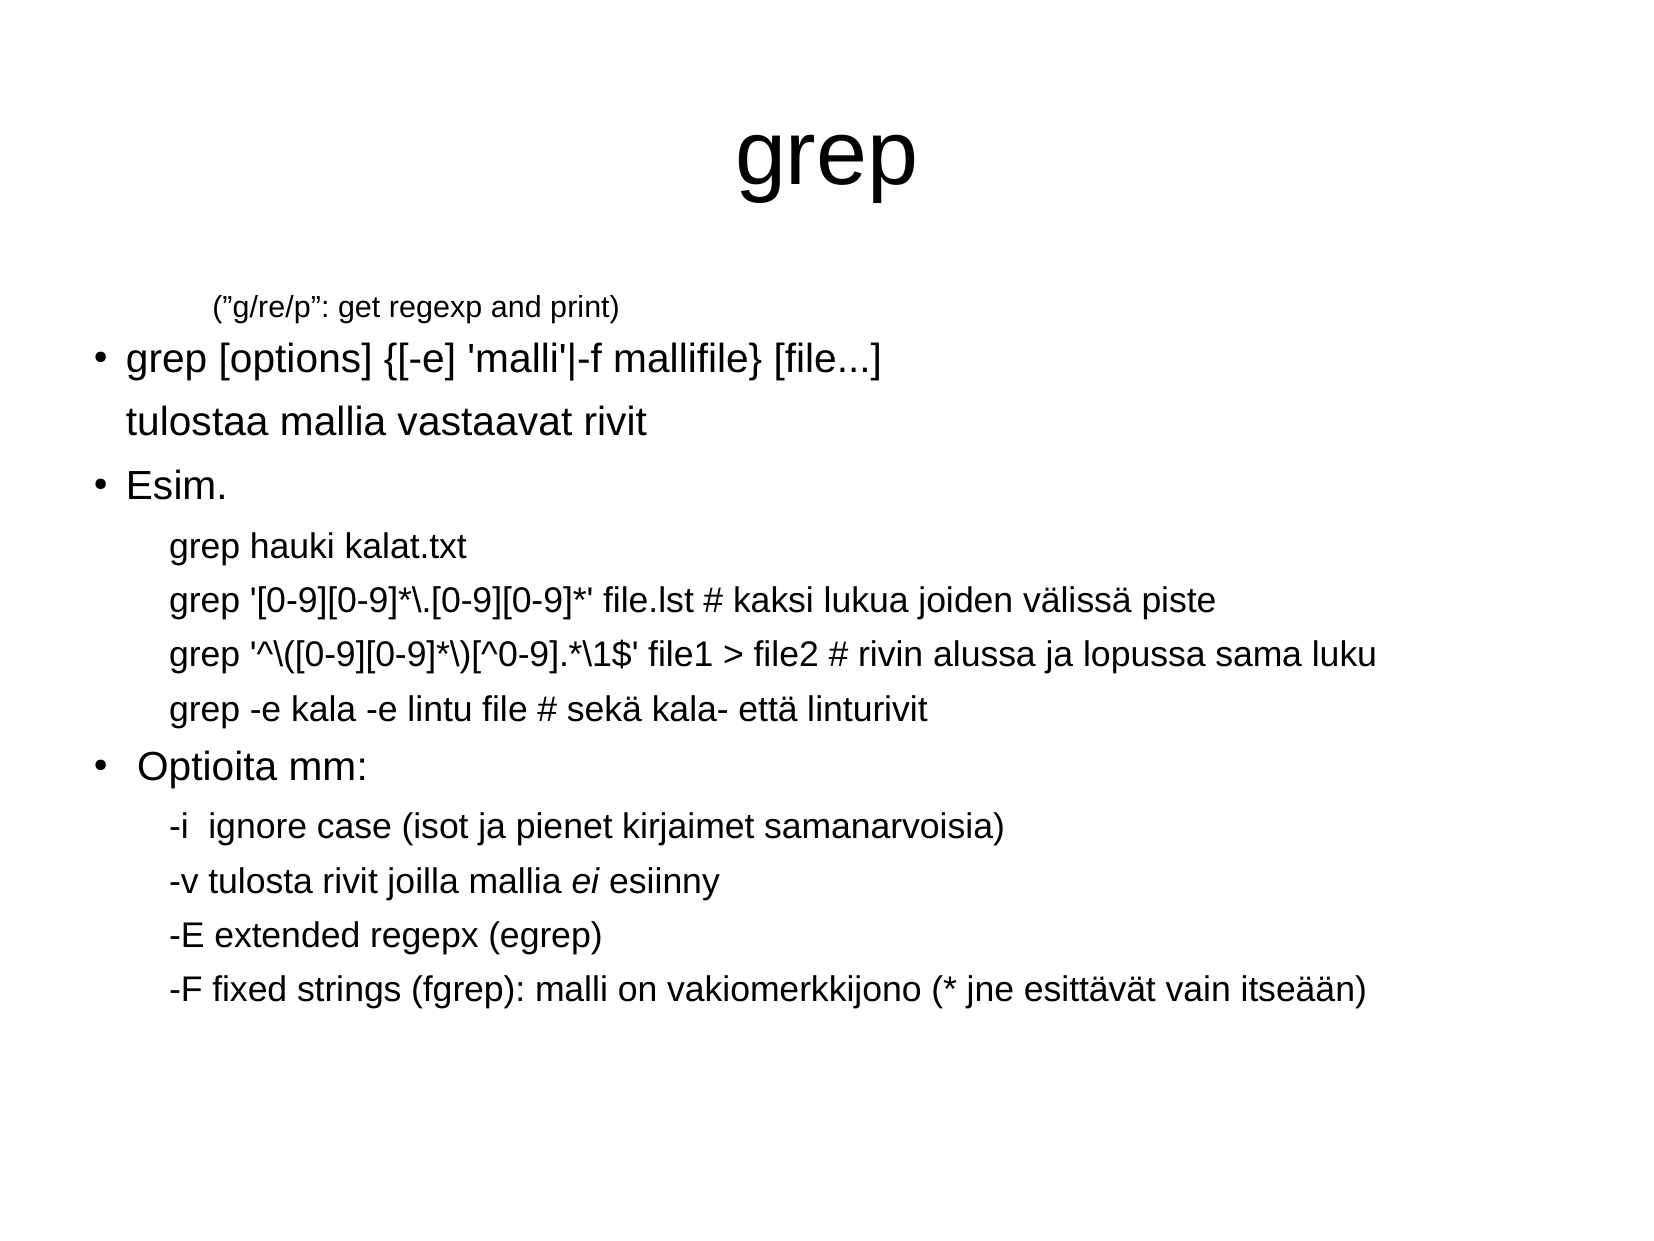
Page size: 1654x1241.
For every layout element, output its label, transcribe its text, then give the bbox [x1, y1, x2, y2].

list (”g/re/p”: get regexp and print) grep [options] {[-e] 'malli'|-f mallifile} [file...] tulostaa mallia vastaavat rivit Esim. grep hauki kalat.txt grep '[0-9][0-9]*\.[0-9][0-9]*' file.lst # kaksi lukua joiden välissä piste grep '^\([0-9][0-9]*\)[^0-9].*\1$' file1 > file2 # rivin alussa ja lopussa sama luku grep -e kala -e lintu file # sekä kala- että linturivit Optioita mm: -i ignore case (isot ja pienet kirjaimet samanarvoisia) -v tulosta rivit joilla mallia ei esiinny -E extended regepx (egrep) -F fixed strings (fgrep): malli on vakiomerkkijono (* jne esittävät vain itseään) [82, 290, 1571, 1010]
title grep [82, 49, 1571, 257]
